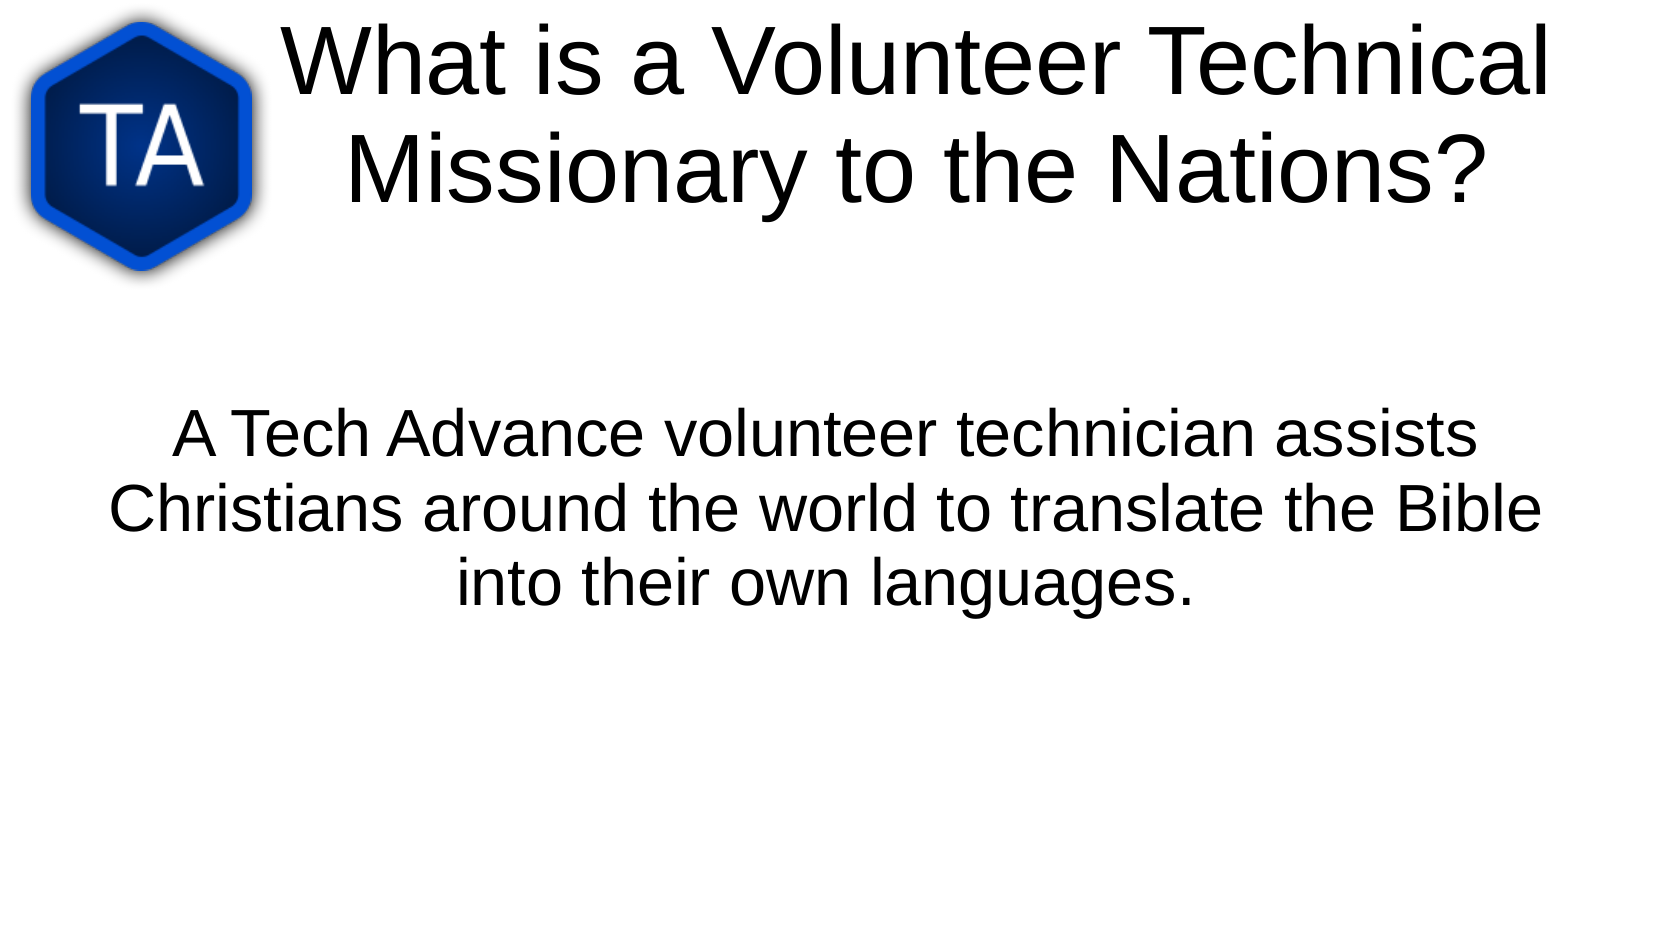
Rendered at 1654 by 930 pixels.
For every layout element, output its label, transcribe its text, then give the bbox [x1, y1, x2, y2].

list A Tech Advance volunteer technician assists Christians around the world to translate the Bible into their own languages. [82, 258, 1571, 757]
picture [31, 22, 252, 271]
title What is a Volunteer Technical Missionary to the Nations? [263, 5, 1571, 224]
